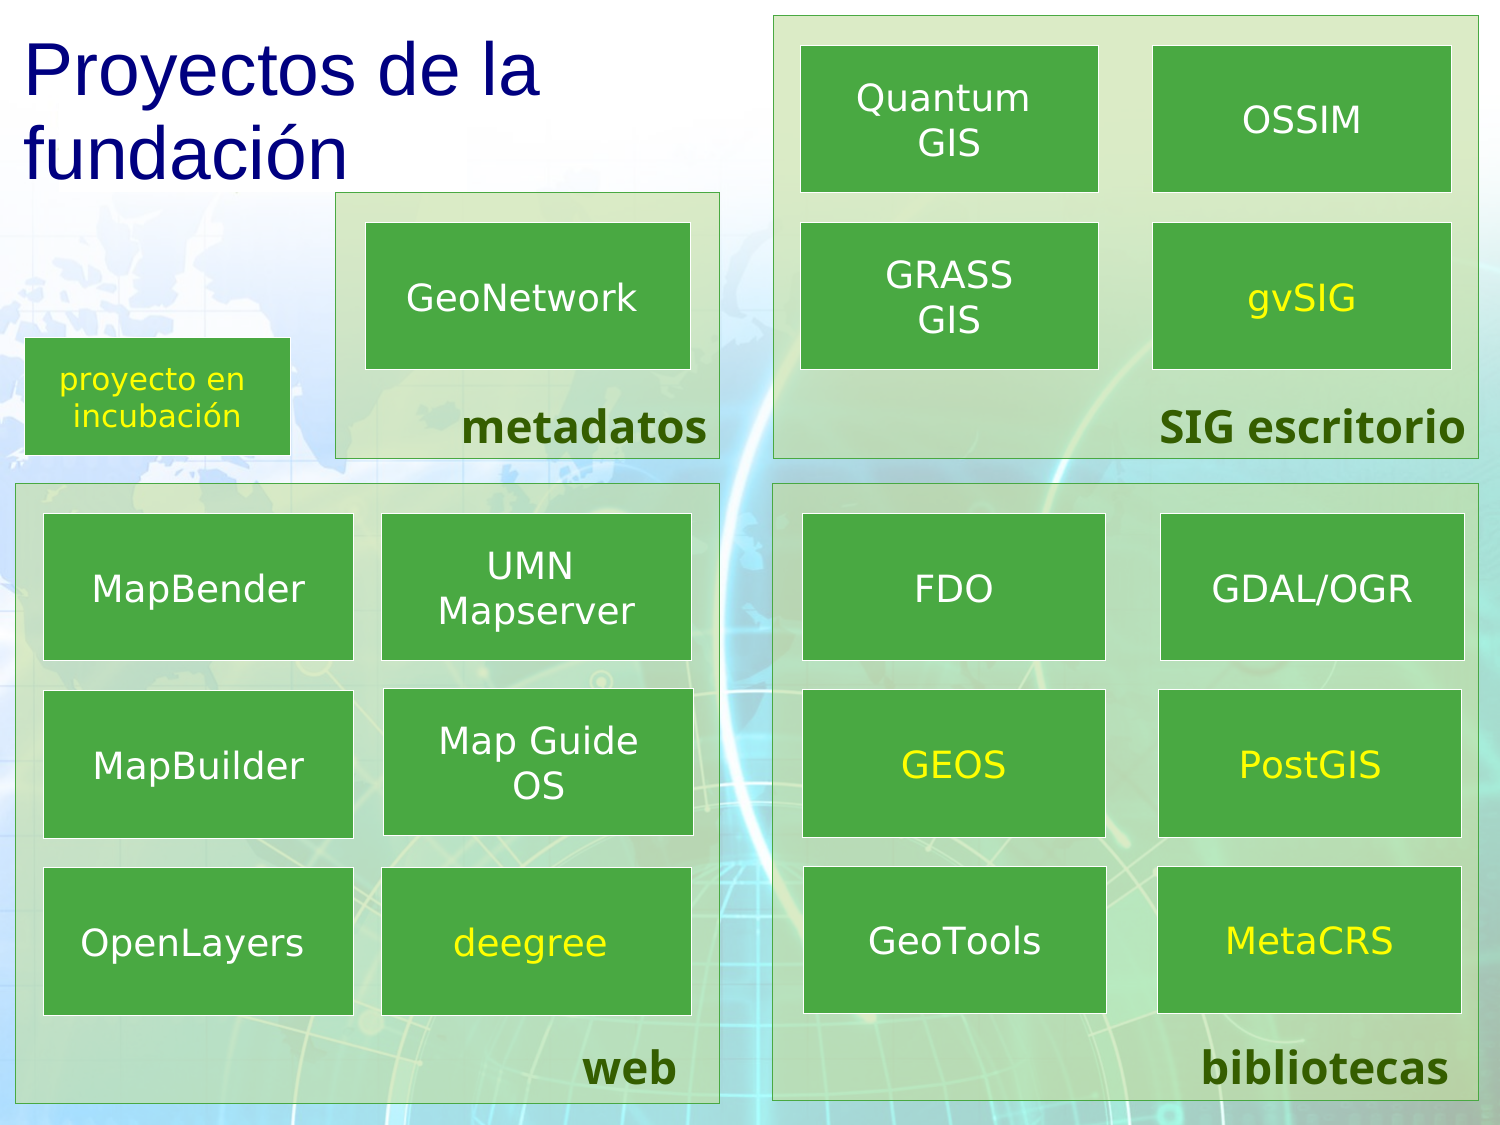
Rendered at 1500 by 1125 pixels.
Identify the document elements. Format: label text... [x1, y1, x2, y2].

text_box Map Guide OS [383, 688, 694, 836]
text_box PostGIS [1158, 689, 1462, 838]
text_box [772, 483, 1479, 1101]
text_box GeoNetwork [365, 222, 691, 370]
text_box GEOS [802, 689, 1106, 838]
text_box OpenLayers [43, 867, 354, 1016]
text_box deegree [381, 867, 692, 1016]
text_box UMN Mapserver [381, 513, 692, 661]
text_box metadatos [394, 398, 720, 454]
text_box bibliotecas [1136, 1028, 1462, 1104]
text_box OSSIM [1152, 45, 1452, 193]
text_box MapBuilder [43, 690, 354, 839]
text_box GRASS GIS [800, 222, 1099, 370]
text_box GDAL/OGR [1160, 513, 1465, 661]
text_box web [567, 1030, 715, 1101]
text_box FDO [802, 513, 1106, 661]
title Proyectos de la fundación [23, 18, 742, 205]
text_box [15, 483, 720, 1104]
text_box proyecto en incubación [24, 337, 291, 456]
text_box GeoTools [803, 866, 1107, 1014]
text_box SIG escritorio [1114, 397, 1479, 453]
text_box [773, 15, 1479, 459]
text_box MetaCRS [1157, 866, 1462, 1014]
text_box gvSIG [1152, 222, 1452, 370]
text_box MapBender [43, 513, 354, 661]
text_box [335, 205, 720, 459]
text_box Quantum GIS [800, 45, 1099, 193]
